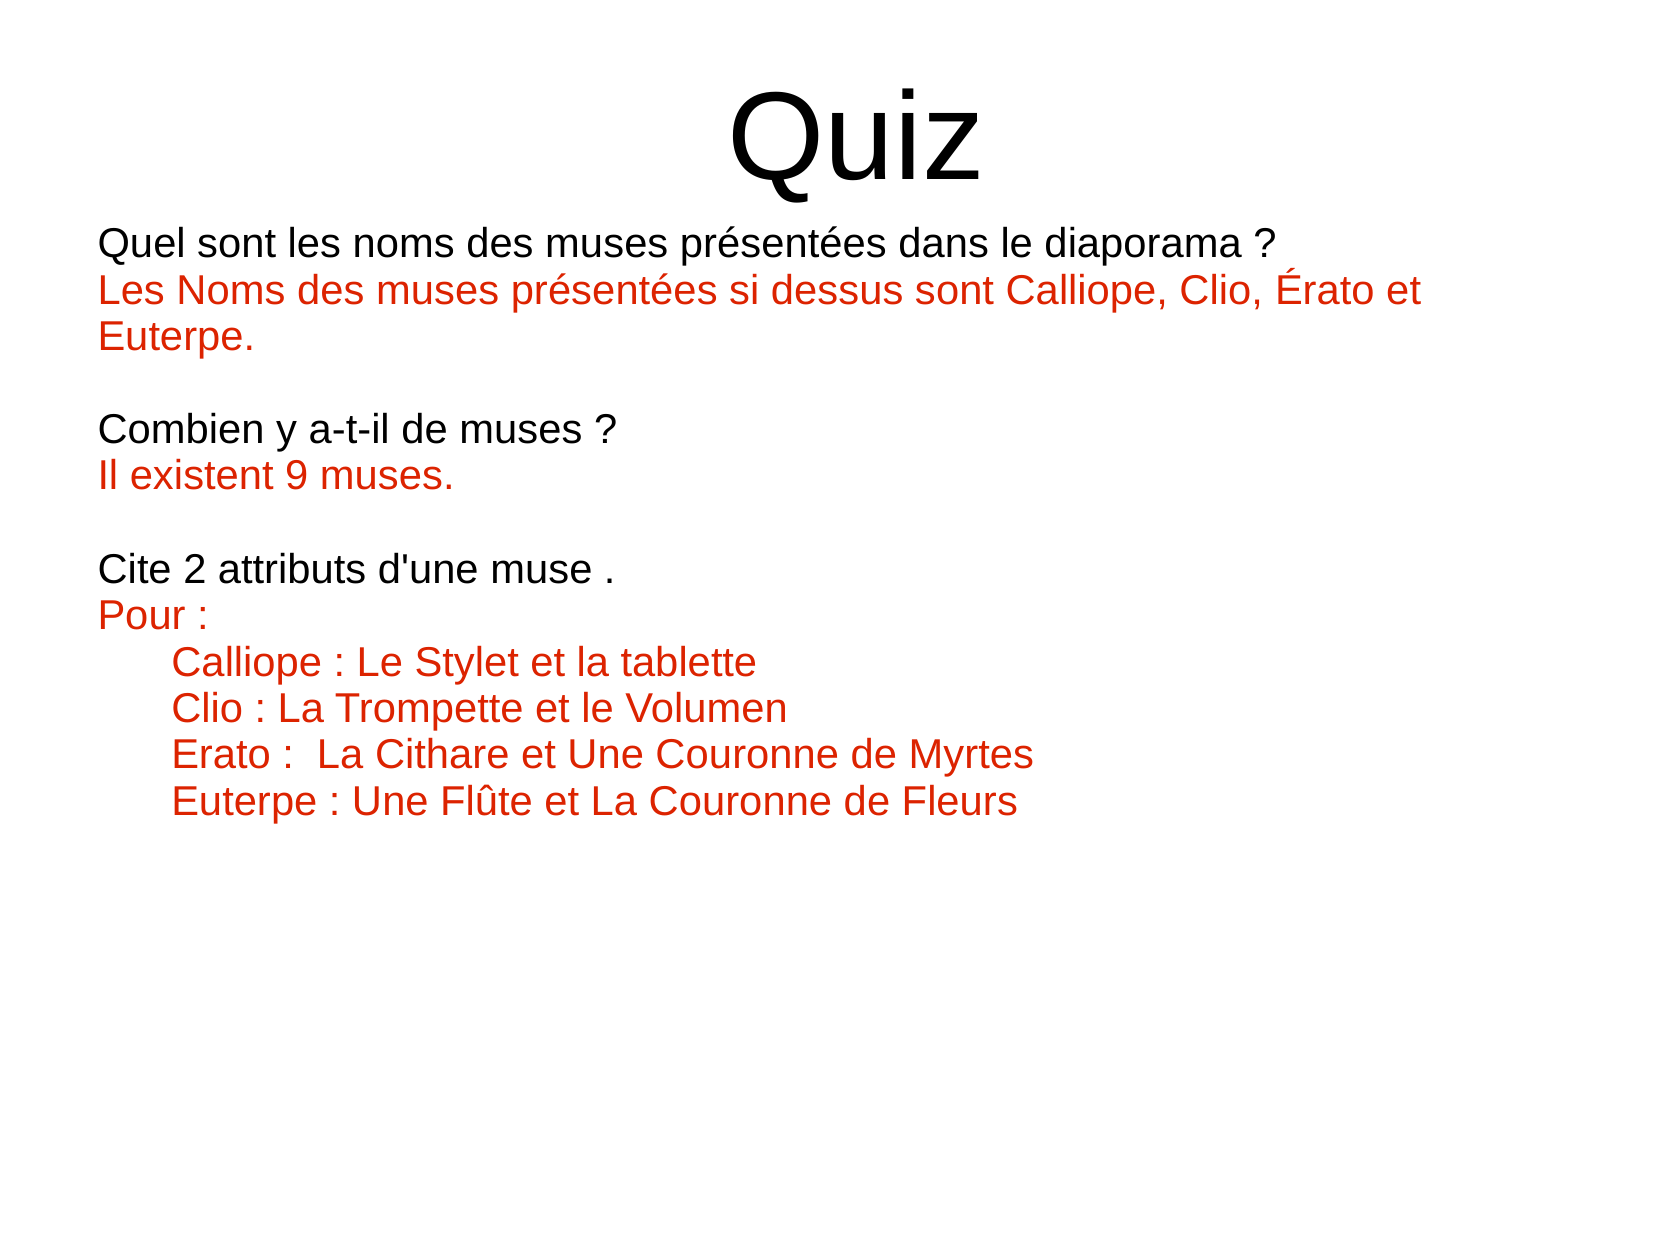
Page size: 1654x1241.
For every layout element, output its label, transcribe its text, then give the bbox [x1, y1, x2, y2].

text_box Quiz [460, 59, 1252, 212]
text_box Quel sont les noms des muses présentées dans le diaporama ? Les Noms des muses présentées si dessus sont Calliope, Clio, Érato et Euterpe. Combien y a-t-il de muses ? Il existent 9 muses. Cite 2 attributs d'une muse . Pour : Calliope : Le Stylet et la tablette Clio : La Trompette et le Volumen Erato : La Cithare et Une Couronne de Myrtes Euterpe : Une Flûte et La Couronne de Fleurs [82, 212, 1441, 976]
